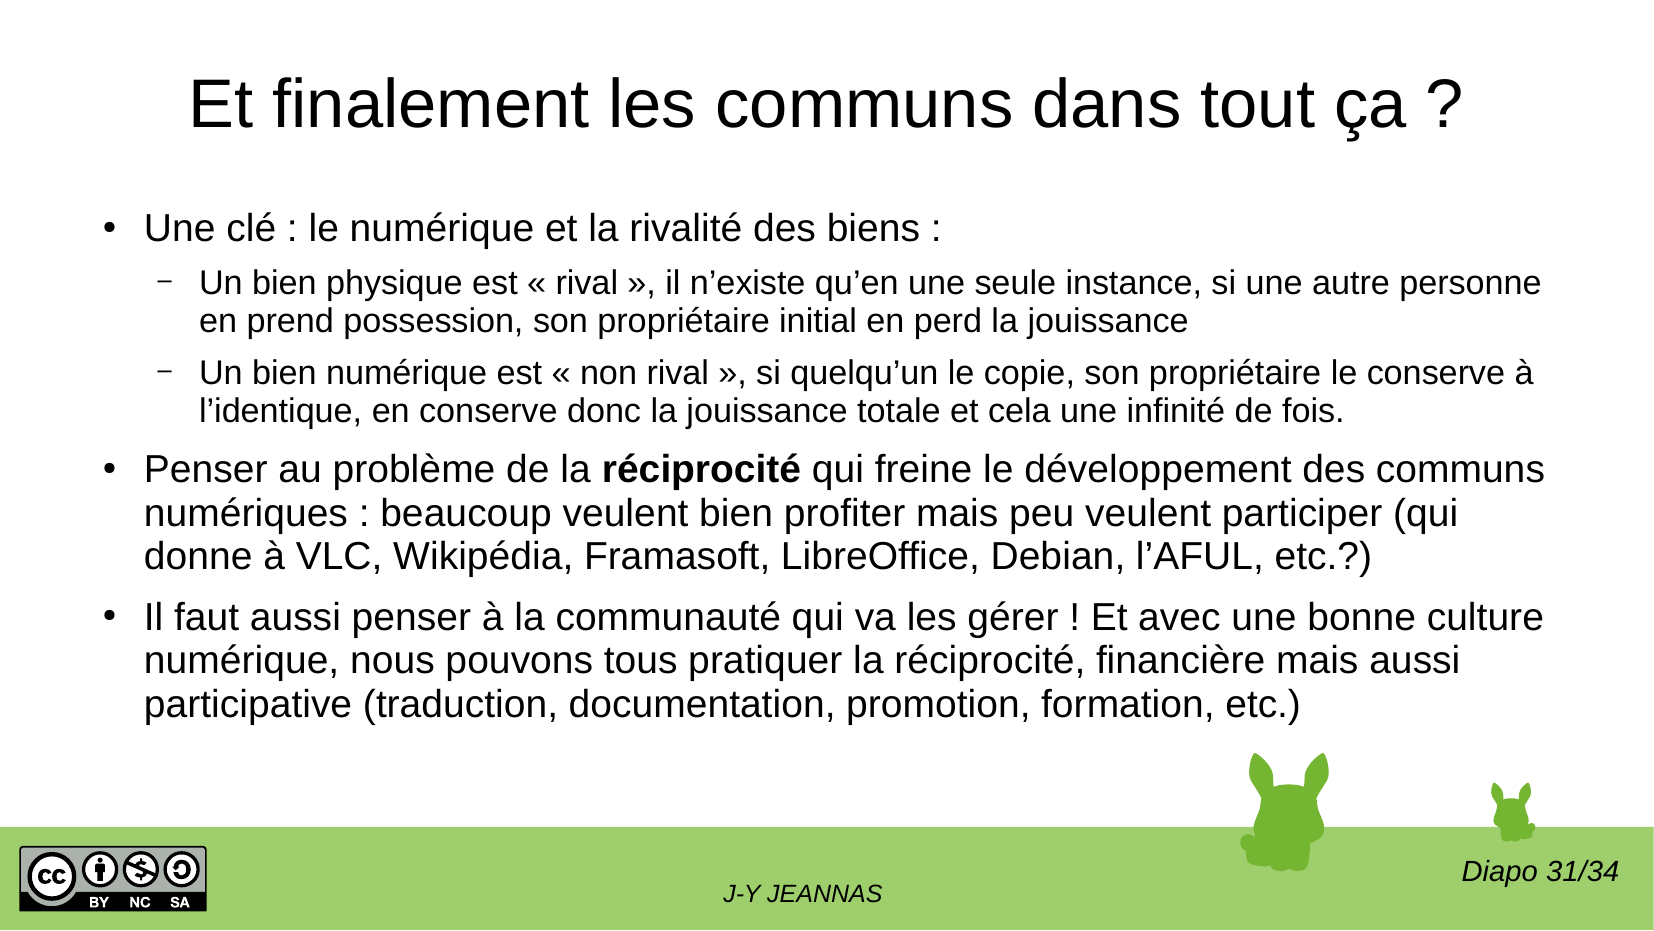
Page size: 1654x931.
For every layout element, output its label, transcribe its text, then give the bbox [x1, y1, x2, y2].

title Et finalement les communs dans tout ça ? [88, 29, 1565, 178]
list Une clé : le numérique et la rivalité des biens : Un bien physique est « rival », il n’existe qu’en une seule instance, si une autre personne en prend possession, son propriétaire initial en perd la jouissance Un bien numérique est « non rival », si quelqu’un le copie, son propriétaire le conserve à l’identique, en conserve donc la jouissance totale et cela une infinité de fois. Penser au problème de la réciprocité qui freine le développement des communs numériques : beaucoup veulent bien profiter mais peu veulent participer (qui donne à VLC, Wikipédia, Framasoft, LibreOffice, Debian, l’AFUL, etc.?) Il faut aussi penser à la communauté qui va les gérer ! Et avec une bonne culture numérique, nous pouvons tous pratiquer la réciprocité, financière mais aussi participative (traduction, documentation, promotion, formation, etc.) [88, 206, 1565, 739]
